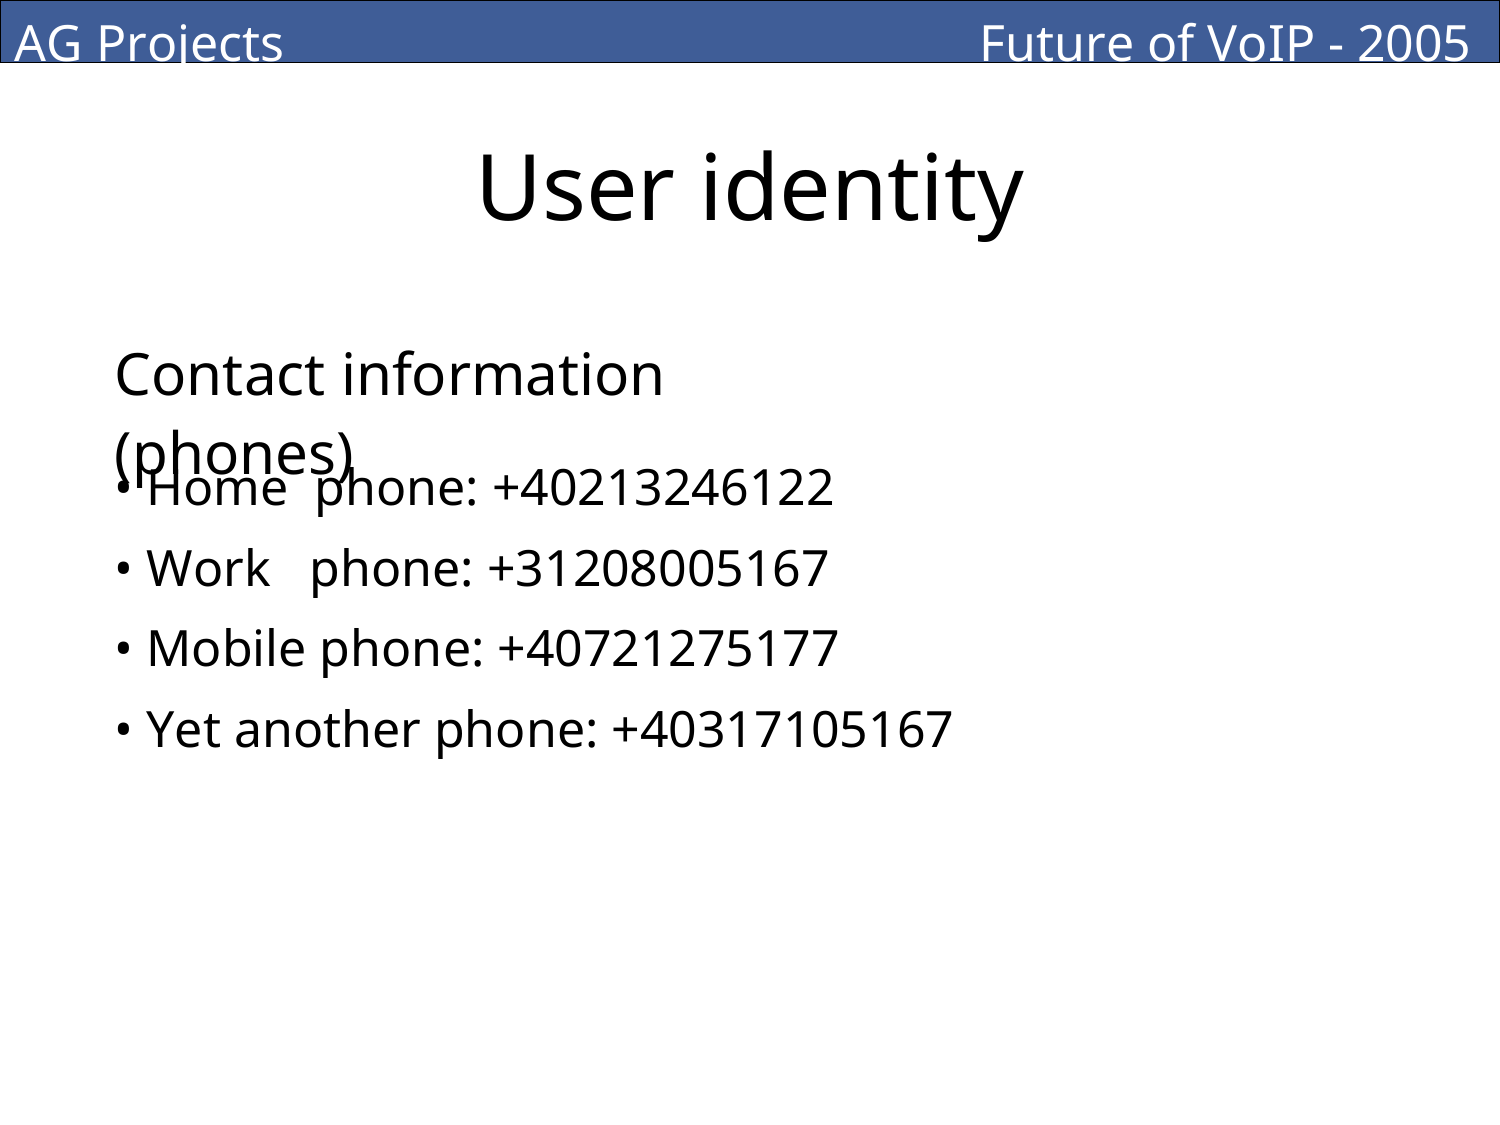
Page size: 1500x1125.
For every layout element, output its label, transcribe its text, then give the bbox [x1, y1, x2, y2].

text_box Contact information (phones) [100, 325, 746, 500]
subtitle Home phone: +40213246122 Work phone: +31208005167 Mobile phone: +40721275177 Yet another phone: +40317105167 [100, 444, 1400, 1047]
text_box User identity [100, 115, 1400, 293]
